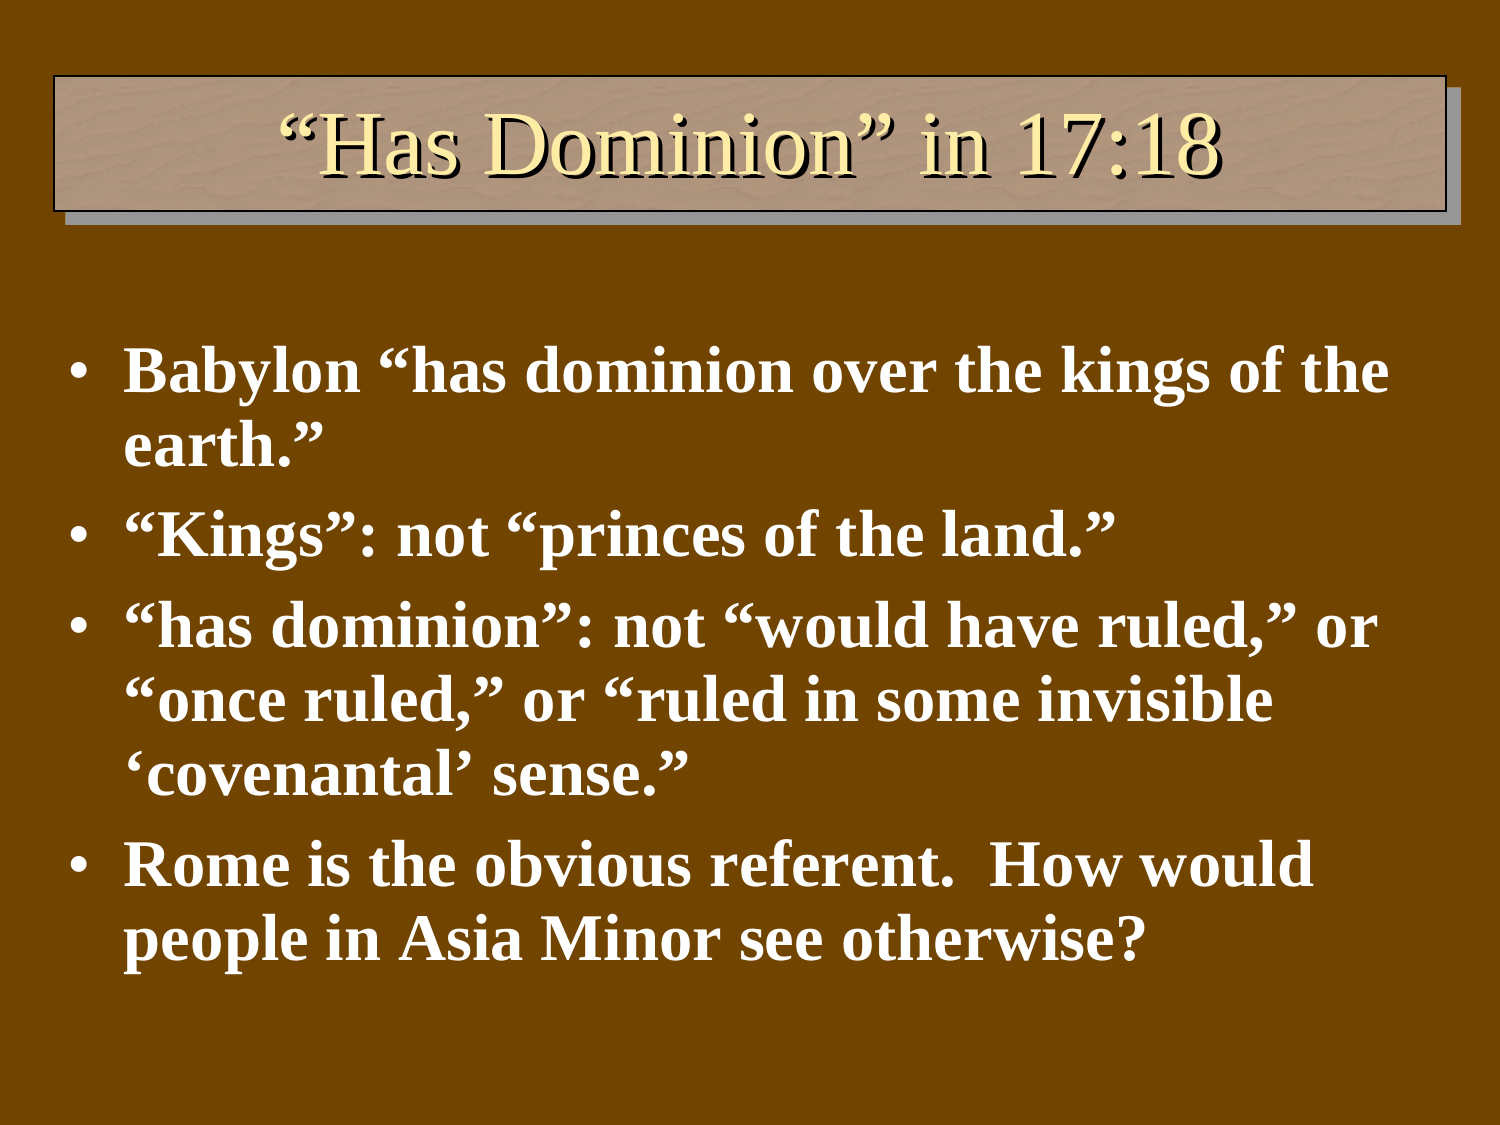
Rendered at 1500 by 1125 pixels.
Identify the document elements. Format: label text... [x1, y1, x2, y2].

title “Has Dominion” in 17:18 [65, 85, 1435, 203]
list Babylon “has dominion over the kings of the earth.” “Kings”: not “princes of the land.” “has dominion”: not “would have ruled,” or “once ruled,” or “ruled in some invisible ‘covenantal’ sense.” Rome is the obvious referent. How would people in Asia Minor see otherwise? [52, 324, 1448, 983]
picture [55, 77, 1445, 210]
